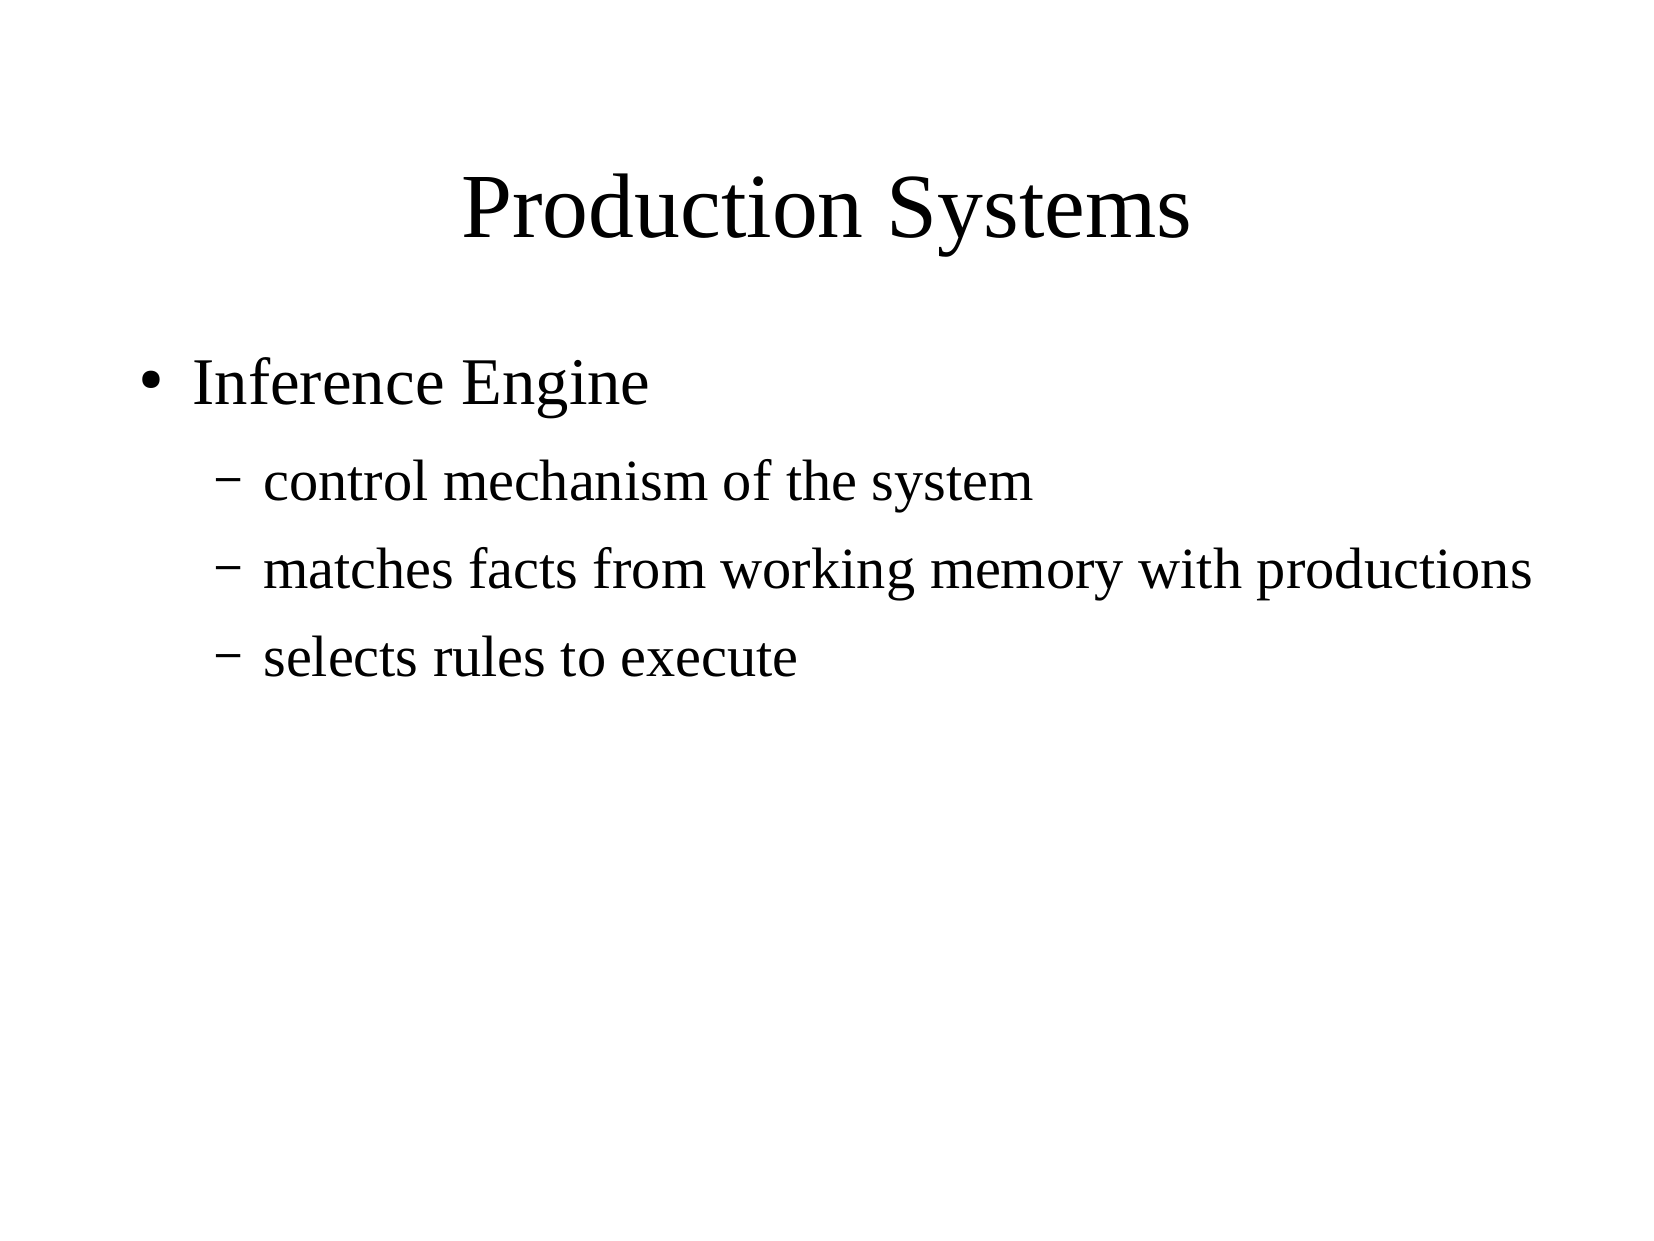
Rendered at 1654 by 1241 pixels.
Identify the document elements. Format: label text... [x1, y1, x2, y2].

title Production Systems [121, 102, 1534, 311]
list Inference Engine control mechanism of the system matches facts from working memory with productions selects rules to execute [121, 344, 1534, 1127]
